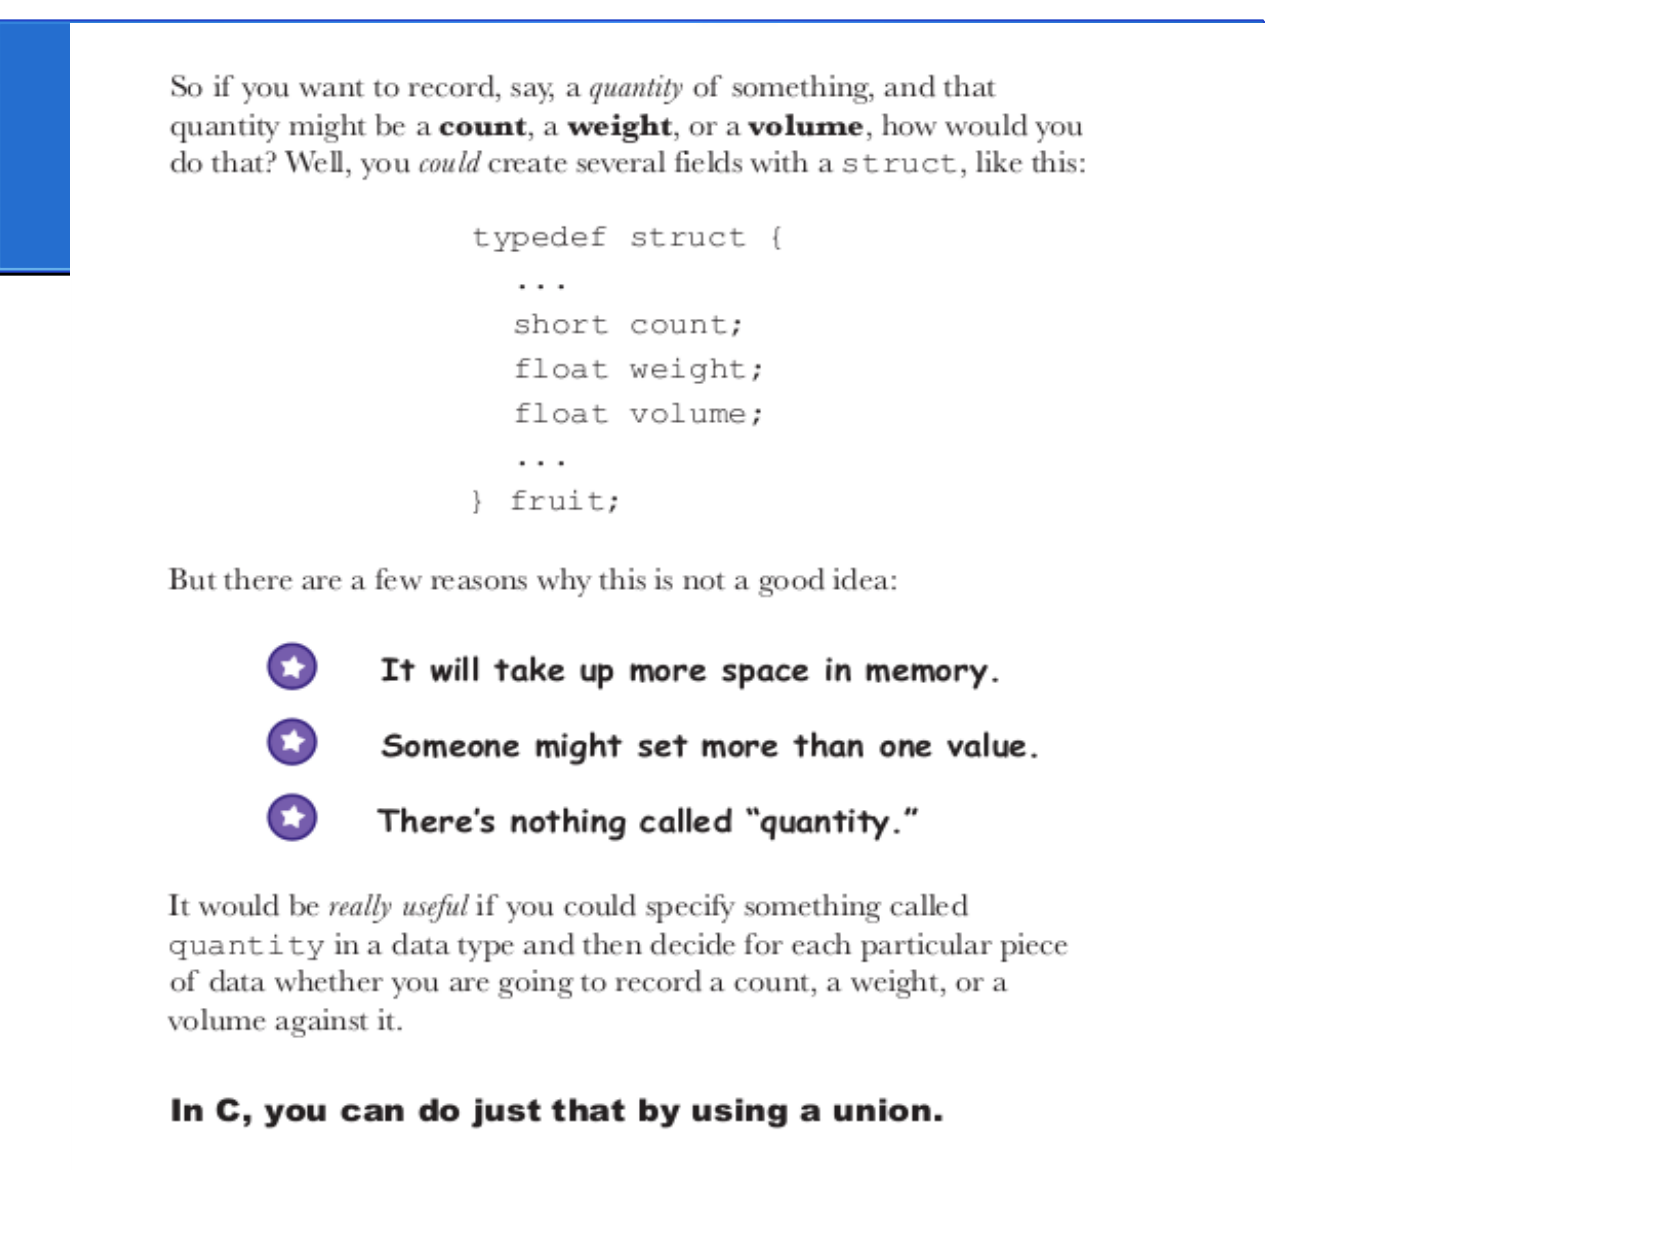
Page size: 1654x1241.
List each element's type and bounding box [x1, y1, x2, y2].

picture [70, 23, 1571, 1170]
